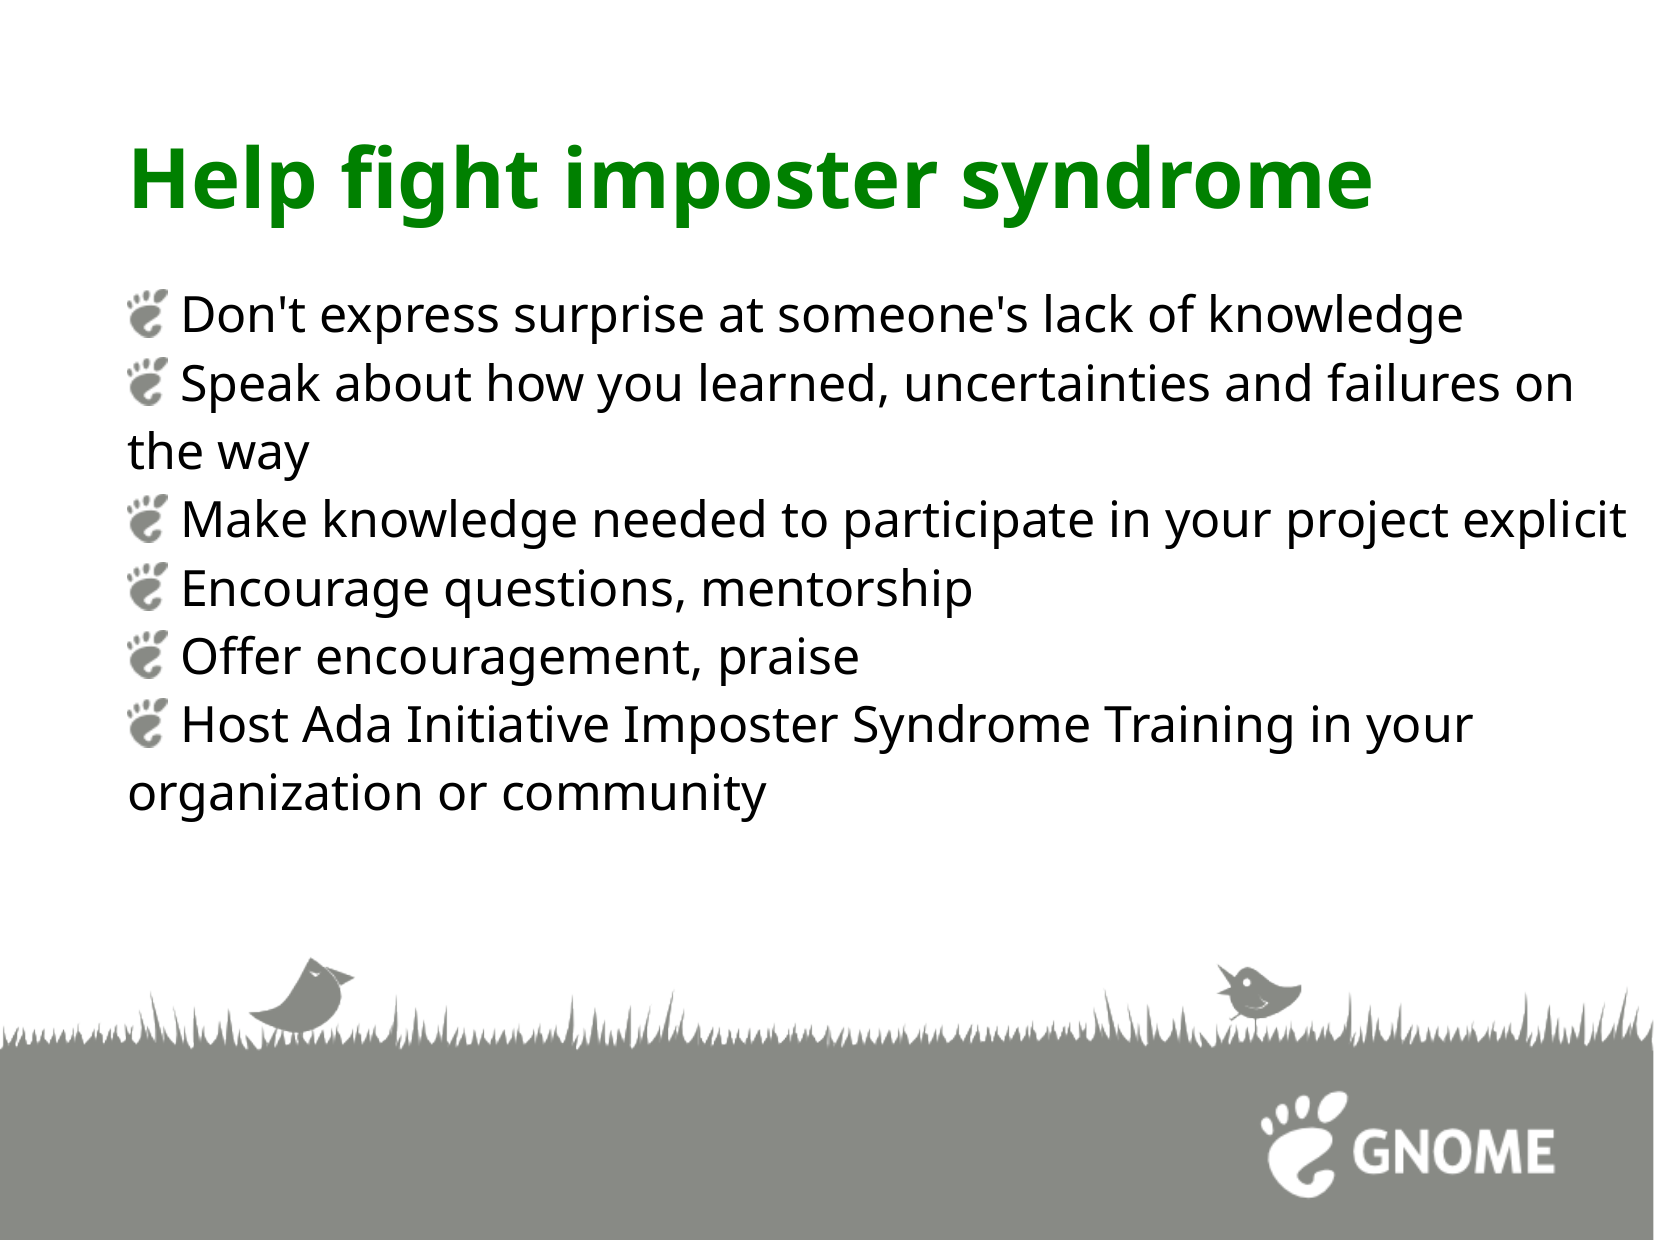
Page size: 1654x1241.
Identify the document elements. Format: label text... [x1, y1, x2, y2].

picture [0, 0, 1654, 1241]
text_box Don't express surprise at someone's lack of knowledge Speak about how you learned, uncertainties and failures on the way Make knowledge needed to participate in your project explicit Encourage questions, mentorship Offer encouragement, praise Host Ada Initiative Imposter Syndrome Training in your organization or community [112, 272, 1654, 825]
text_box Help fight imposter syndrome [112, 112, 1654, 239]
